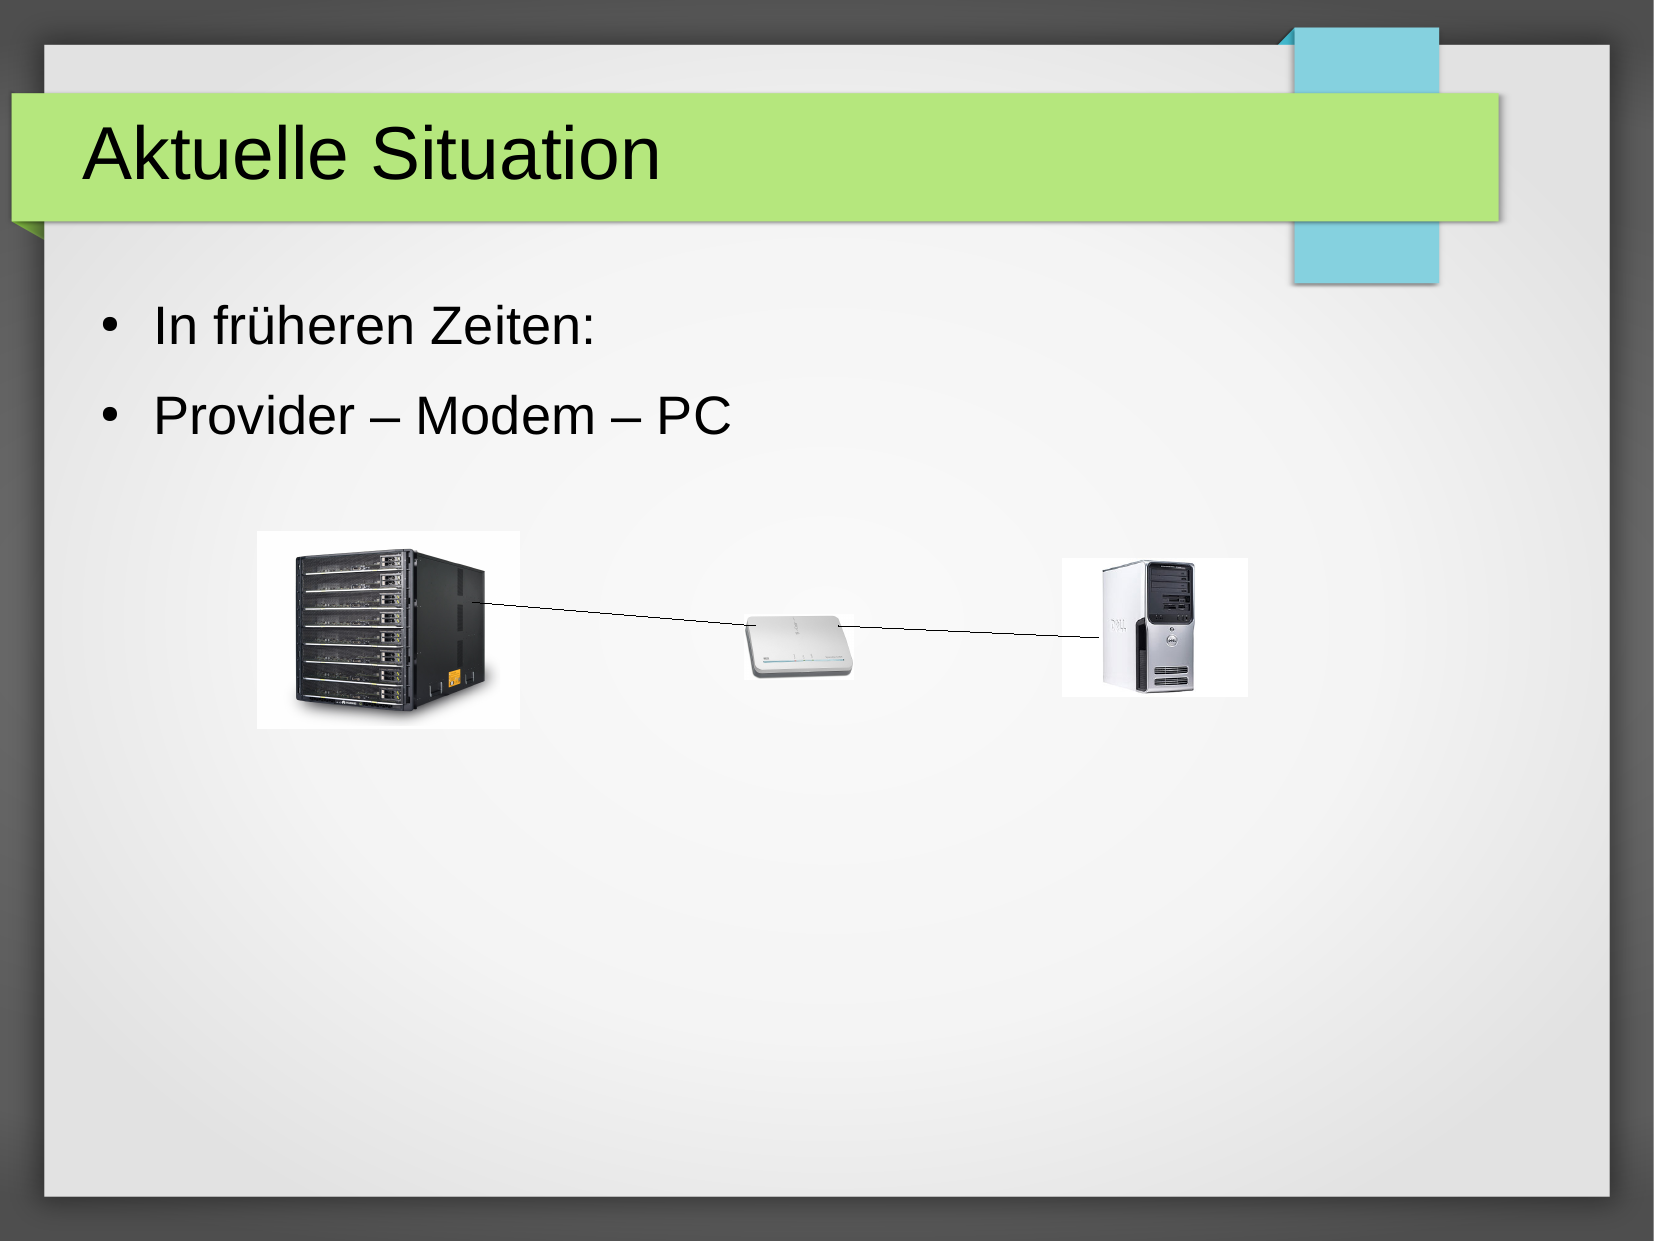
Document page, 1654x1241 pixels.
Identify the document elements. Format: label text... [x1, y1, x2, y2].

picture [0, 0, 1654, 1241]
title Aktuelle Situation [82, 94, 1264, 213]
list In früheren Zeiten: Provider – Modem – PC [82, 295, 1571, 1015]
